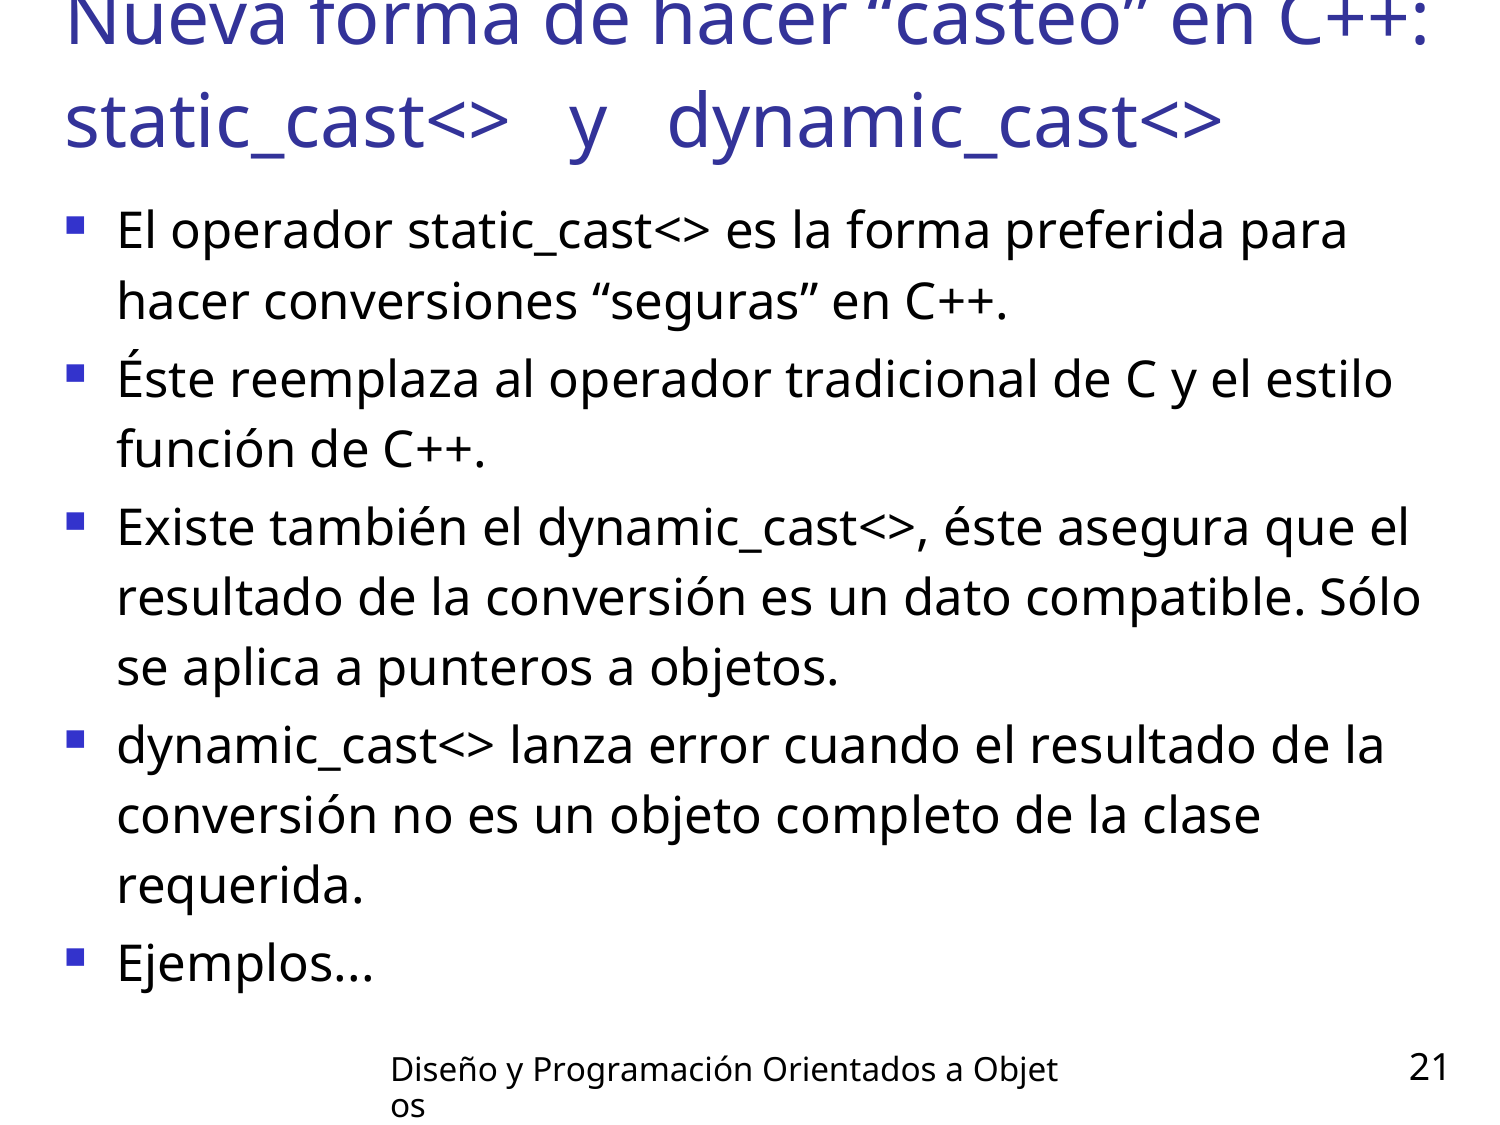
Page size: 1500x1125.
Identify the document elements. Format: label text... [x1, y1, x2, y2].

title Nueva forma de hacer “casteo” en C++: static_cast<> y dynamic_cast<> [53, 0, 1465, 176]
list El operador static_cast<> es la forma preferida para hacer conversiones “seguras” en C++. Éste reemplaza al operador tradicional de C y el estilo función de C++. Existe también el dynamic_cast<>, éste asegura que el resultado de la conversión es un dato compatible. Sólo se aplica a punteros a objetos. dynamic_cast<> lanza error cuando el resultado de la conversión no es un objeto completo de la clase requerida. Ejemplos... [53, 188, 1462, 1007]
